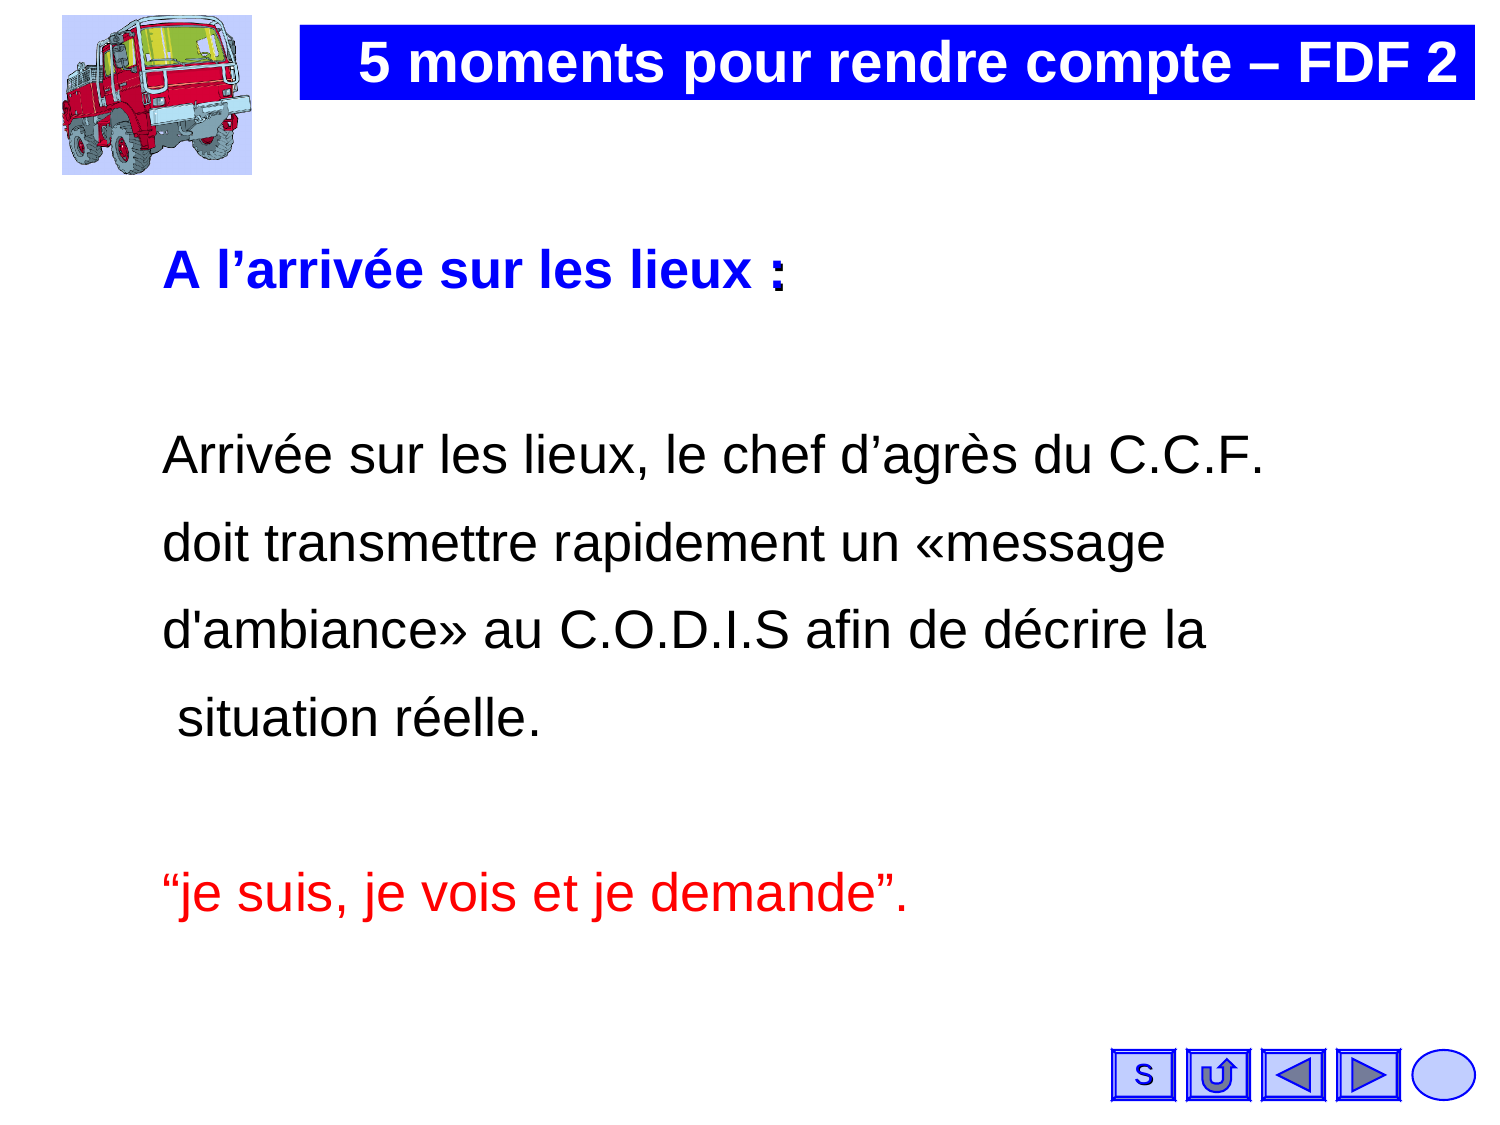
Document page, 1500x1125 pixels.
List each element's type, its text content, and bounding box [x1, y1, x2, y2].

text_box A l’arrivée sur les lieux : Arrivée sur les lieux, le chef d’agrès du C.C.F. doit transmettre rapidement un «message d'ambiance» au C.O.D.I.S afin de décrire la situation réelle. “je suis, je vois et je demande”. [147, 236, 1447, 814]
text_box 5 moments pour rendre compte – FDF 2 [299, 24, 1475, 100]
text_box [1412, 1049, 1476, 1101]
